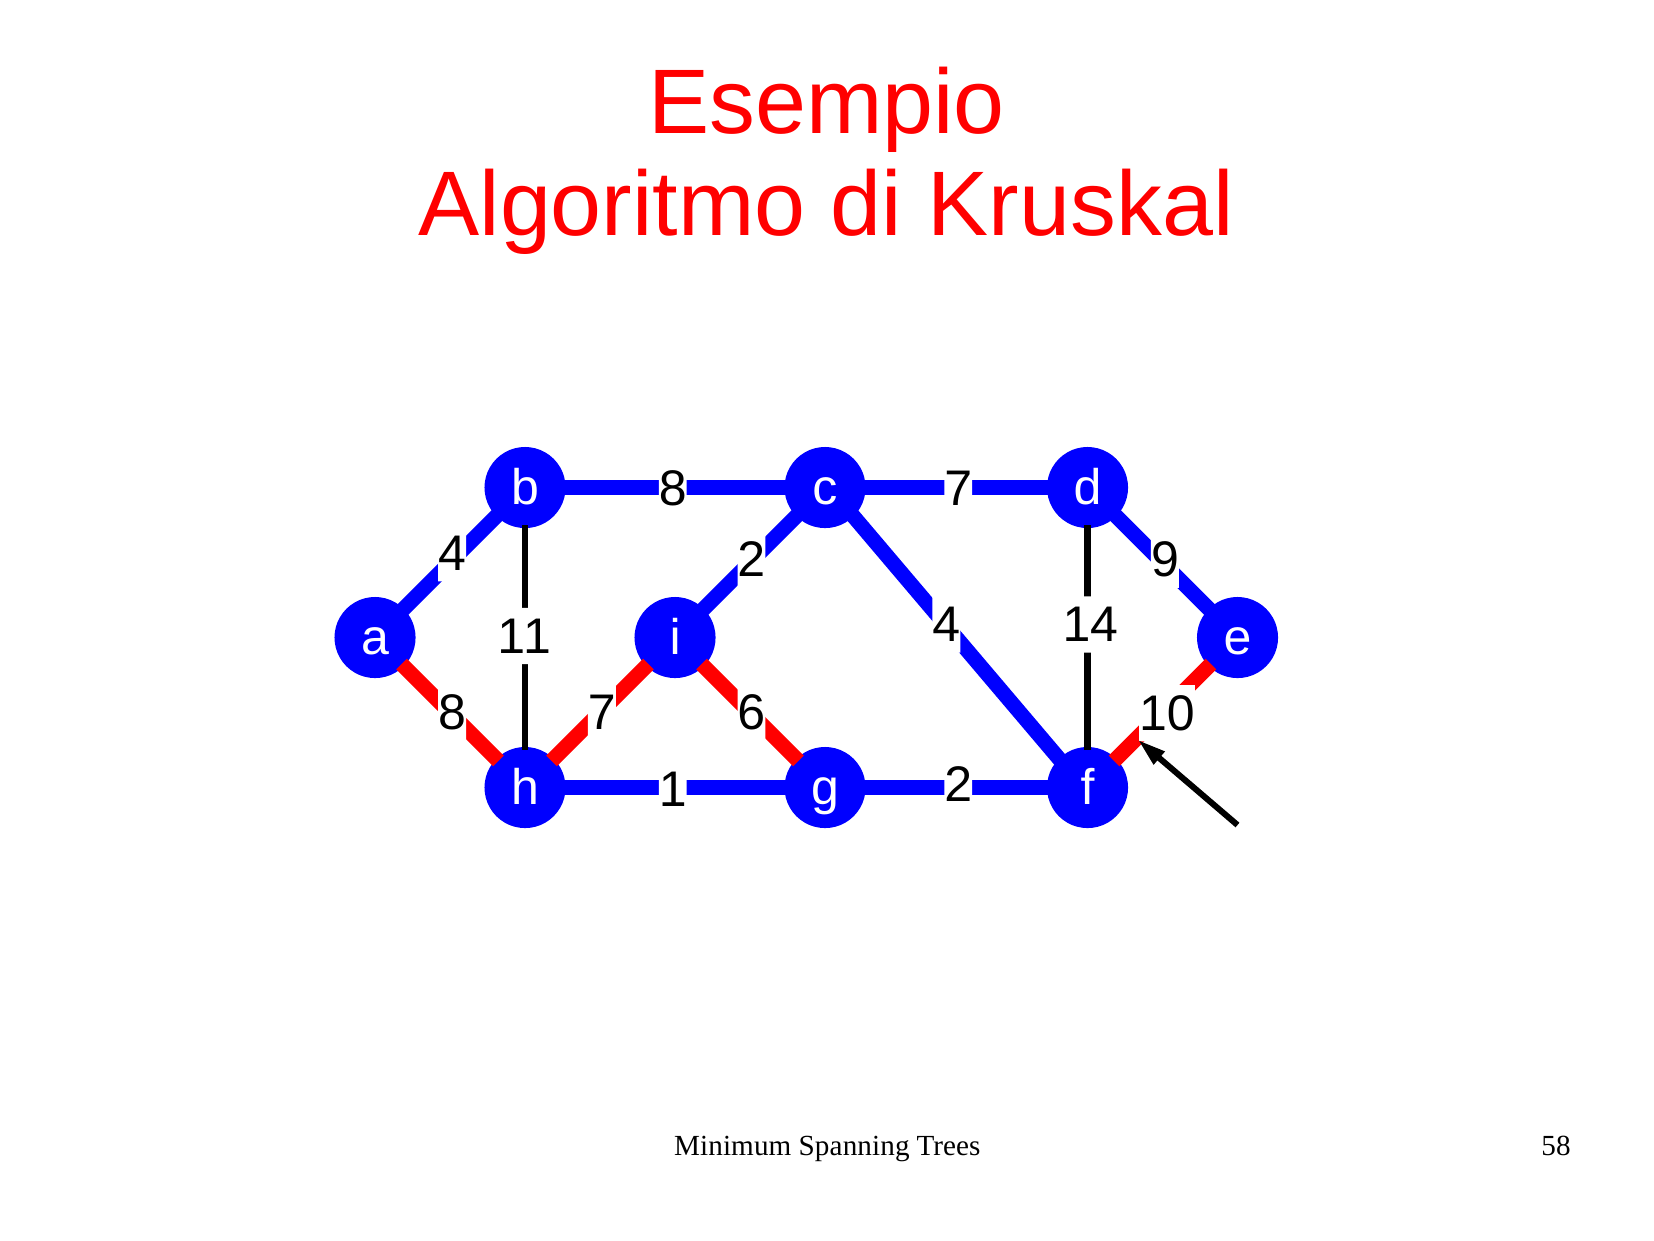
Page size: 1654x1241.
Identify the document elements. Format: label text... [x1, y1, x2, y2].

title Esempio Algoritmo di Kruskal [82, 49, 1571, 257]
text_box 9 [1150, 531, 1179, 588]
text_box 8 [438, 684, 467, 741]
text_box 10 [1139, 685, 1195, 742]
text_box 6 [737, 684, 766, 742]
text_box 14 [1062, 596, 1119, 653]
text_box c [788, 450, 863, 526]
text_box 2 [944, 756, 973, 813]
text_box h [487, 750, 563, 826]
text_box 1 [658, 761, 687, 818]
text_box e [1200, 600, 1276, 676]
text_box b [487, 450, 563, 525]
text_box a [337, 600, 413, 676]
text_box d [1050, 450, 1126, 525]
text_box 7 [587, 684, 616, 742]
text_box 4 [932, 596, 961, 653]
text_box 4 [438, 525, 467, 582]
text_box 7 [944, 460, 973, 517]
text_box f [1050, 750, 1126, 826]
text_box 8 [658, 460, 687, 517]
text_box 2 [737, 531, 766, 588]
text_box g [788, 750, 863, 826]
text_box i [637, 600, 713, 676]
text_box 11 [497, 607, 557, 665]
